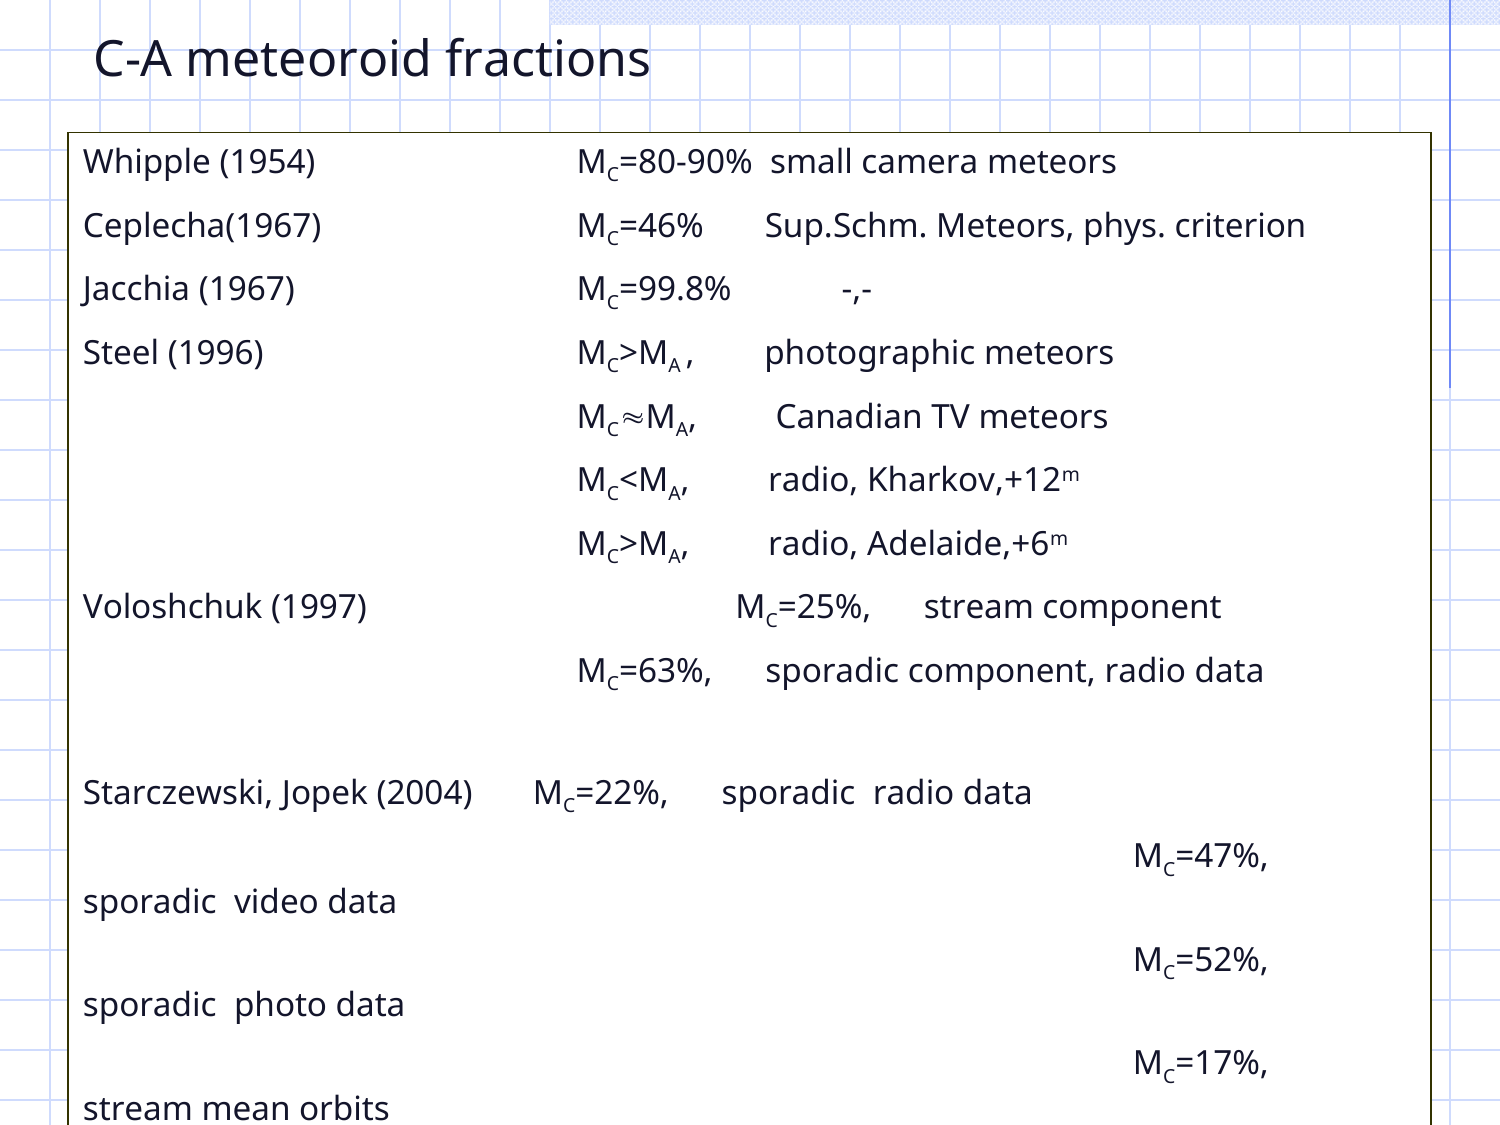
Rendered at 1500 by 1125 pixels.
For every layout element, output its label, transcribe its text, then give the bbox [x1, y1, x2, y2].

text_box Whipple (1954) MC=80-90% small camera meteors Ceplecha(1967) MC=46% Sup.Schm. Meteors, phys. criterion Jacchia (1967) MC=99.8% -,- Steel (1996) MC>MA , photographic meteors MCMA, Canadian TV meteors MC<MA, radio, Kharkov,+12m MC>MA, radio, Adelaide,+6m Voloshchuk (1997) MC=25%, stream component MC=63%, sporadic component, radio data Starczewski, Jopek (2004) MC=22%, sporadic radio data MC=47%, sporadic video data MC=52%, sporadic photo data MC=17%, stream mean orbits [68, 132, 1431, 1125]
picture [1451, 0, 1500, 25]
picture [549, 0, 1449, 25]
text_box C-A meteoroid fractions [78, 18, 684, 95]
